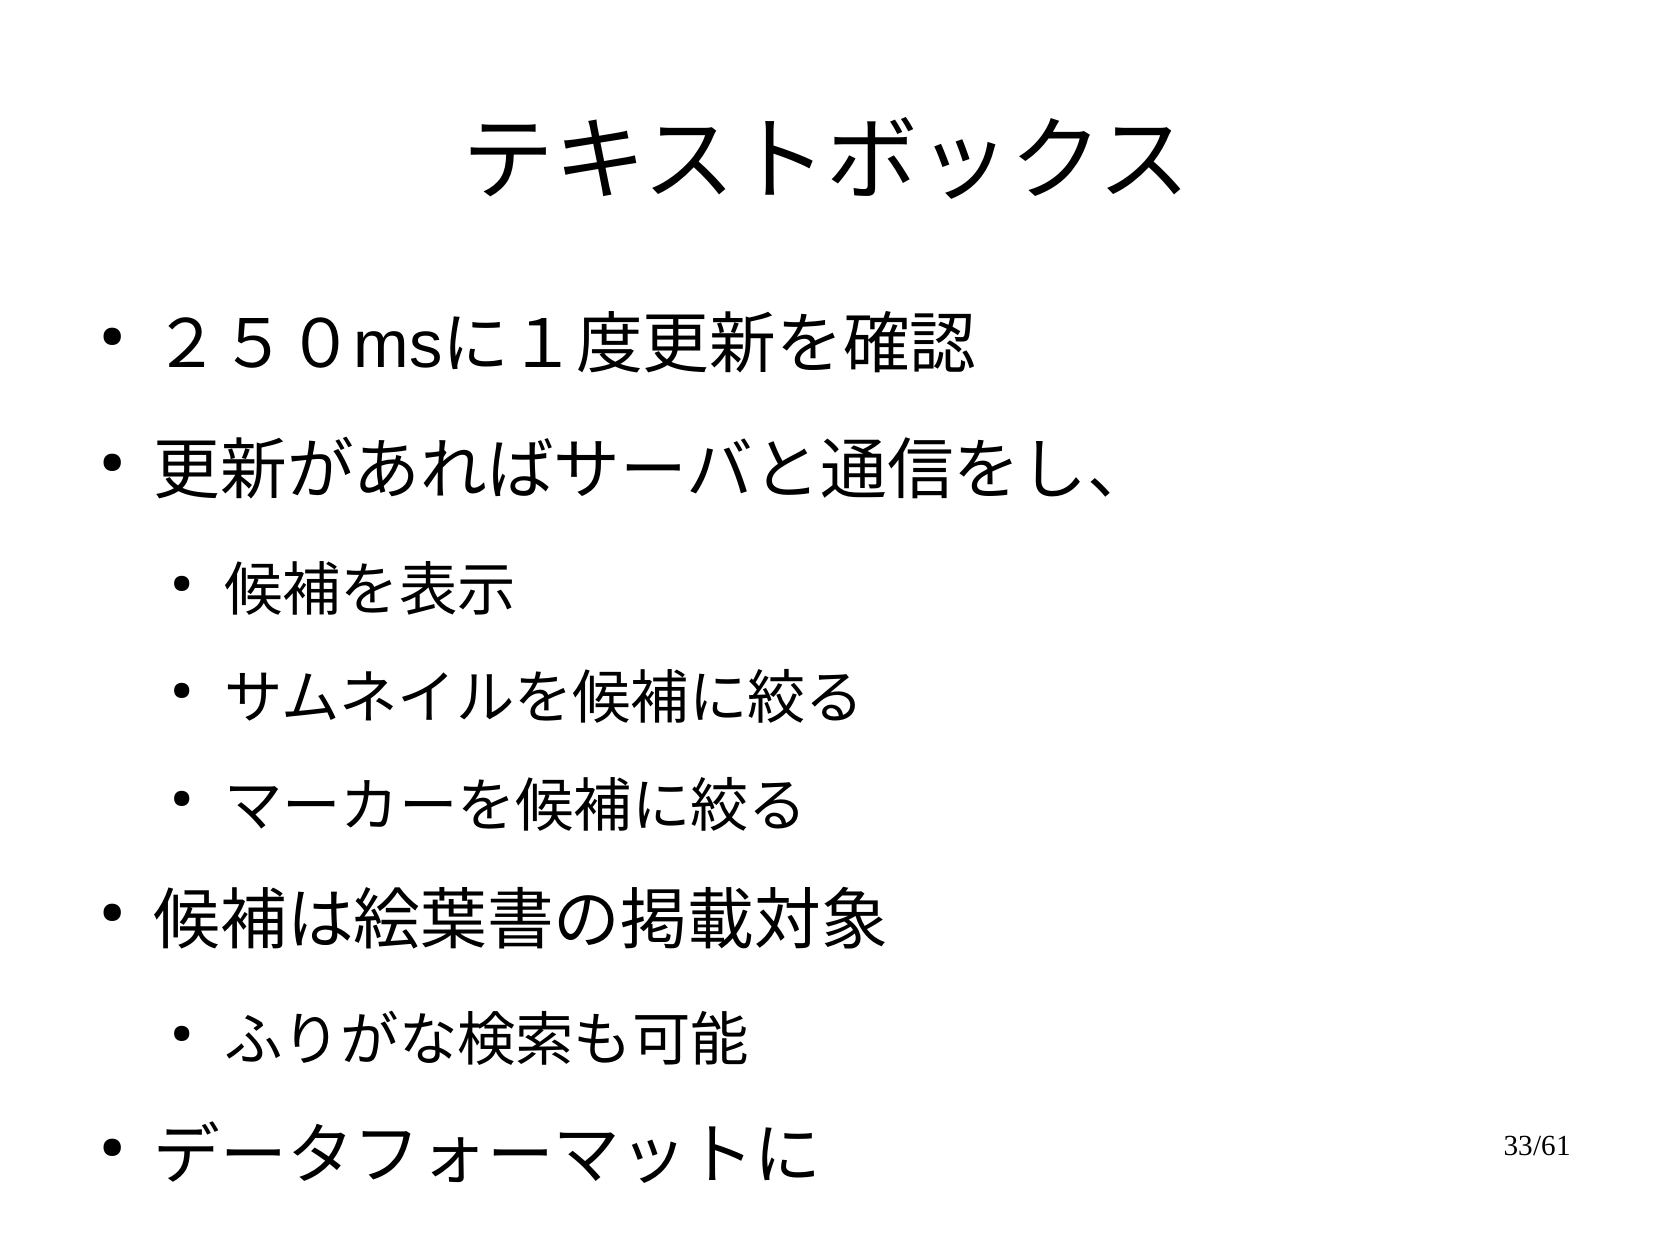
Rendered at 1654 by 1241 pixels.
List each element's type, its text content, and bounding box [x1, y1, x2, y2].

list ２５０msに１度更新を確認 更新があればサーバと通信をし、 候補を表示 サムネイルを候補に絞る マーカーを候補に絞る 候補は絵葉書の掲載対象 ふりがな検索も可能 データフォーマットに JSONを使用 [82, 290, 1571, 1109]
title テキストボックス [82, 49, 1571, 257]
